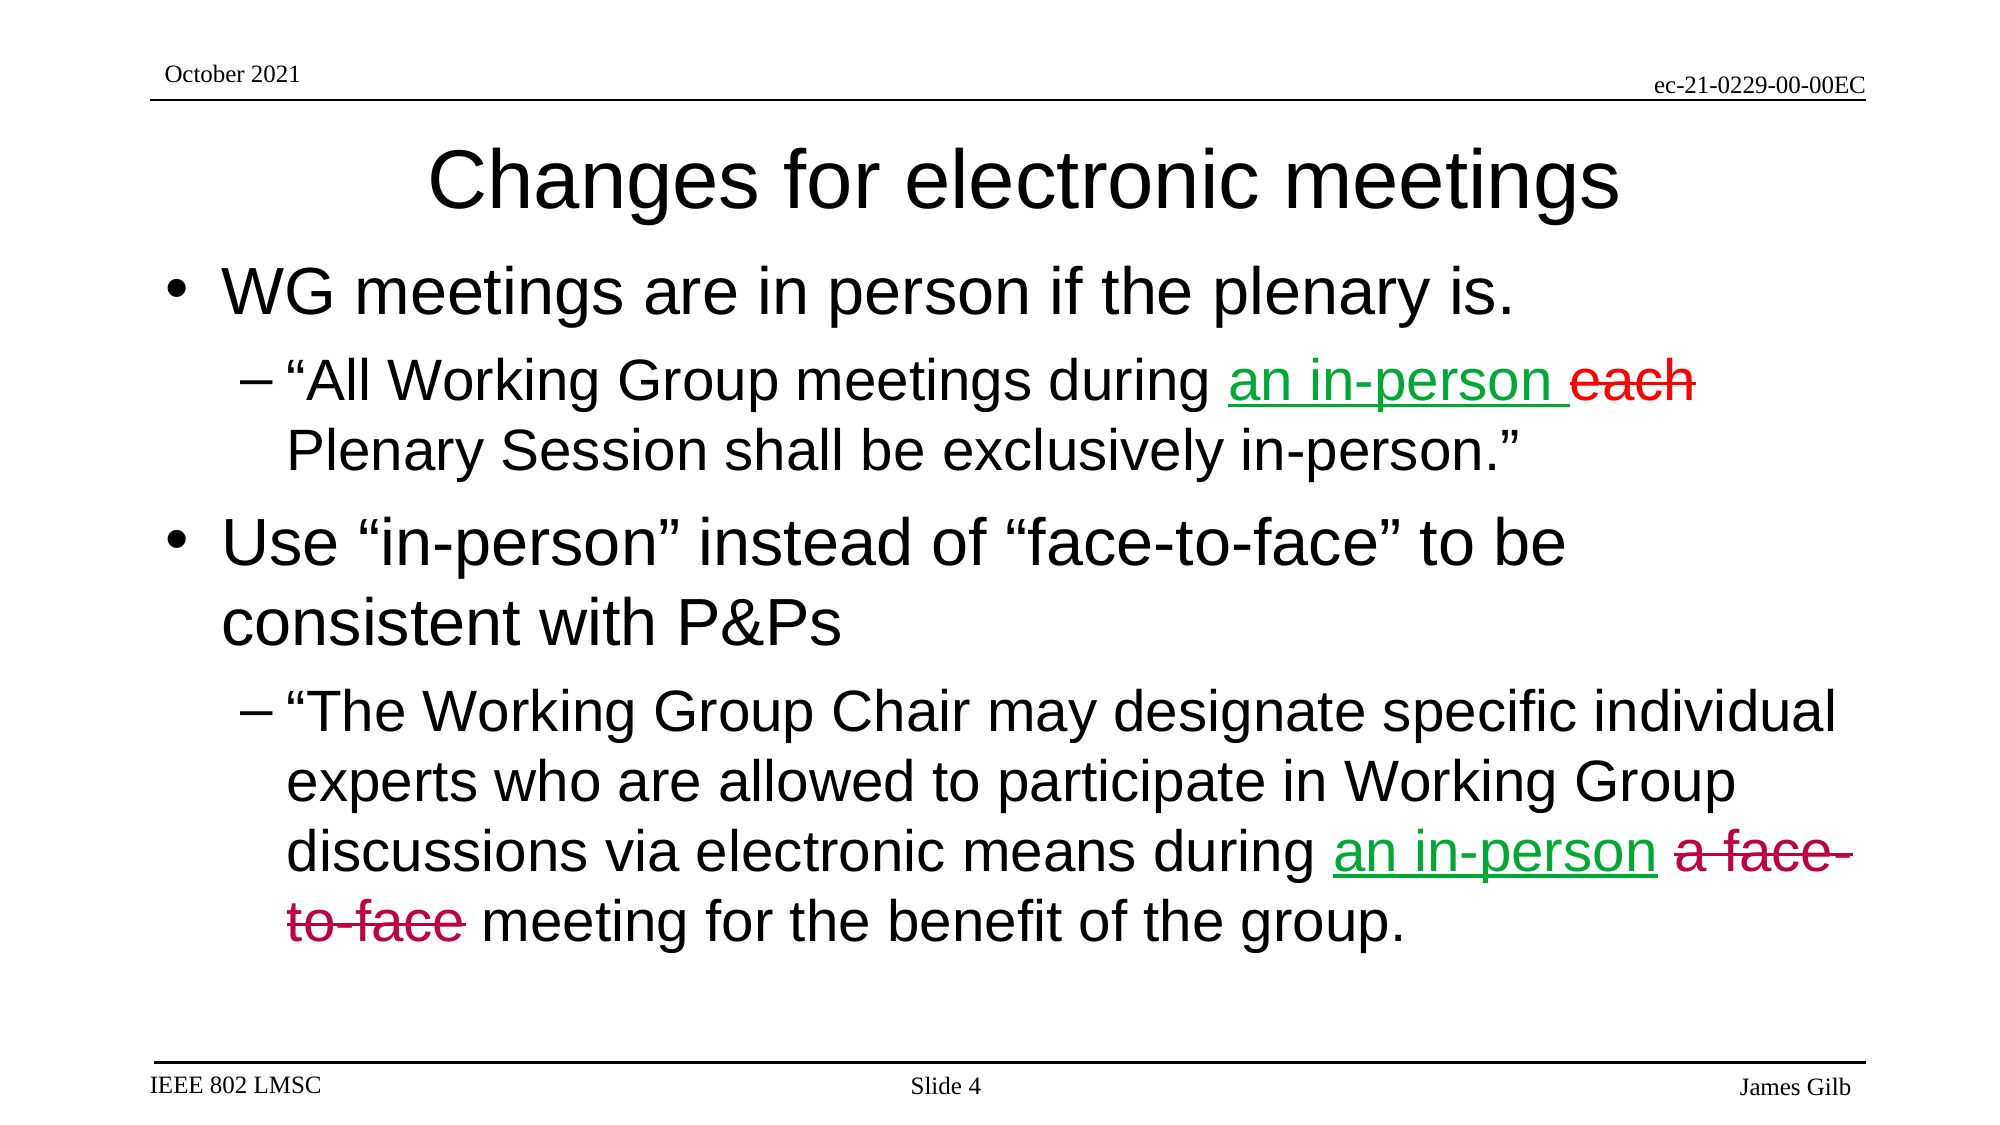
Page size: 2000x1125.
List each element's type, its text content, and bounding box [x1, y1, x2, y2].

title Changes for electronic meetings [149, 112, 1900, 238]
list WG meetings are in person if the plenary is. “All Working Group meetings during an in-person each Plenary Session shall be exclusively in-person.” Use “in-person” instead of “face-to-face” to be consistent with P&Ps “The Working Group Chair may designate specific individual experts who are allowed to participate in Working Group discussions via electronic means during an in-person a face-to-face meeting for the benefit of the group. [149, 239, 1900, 1051]
